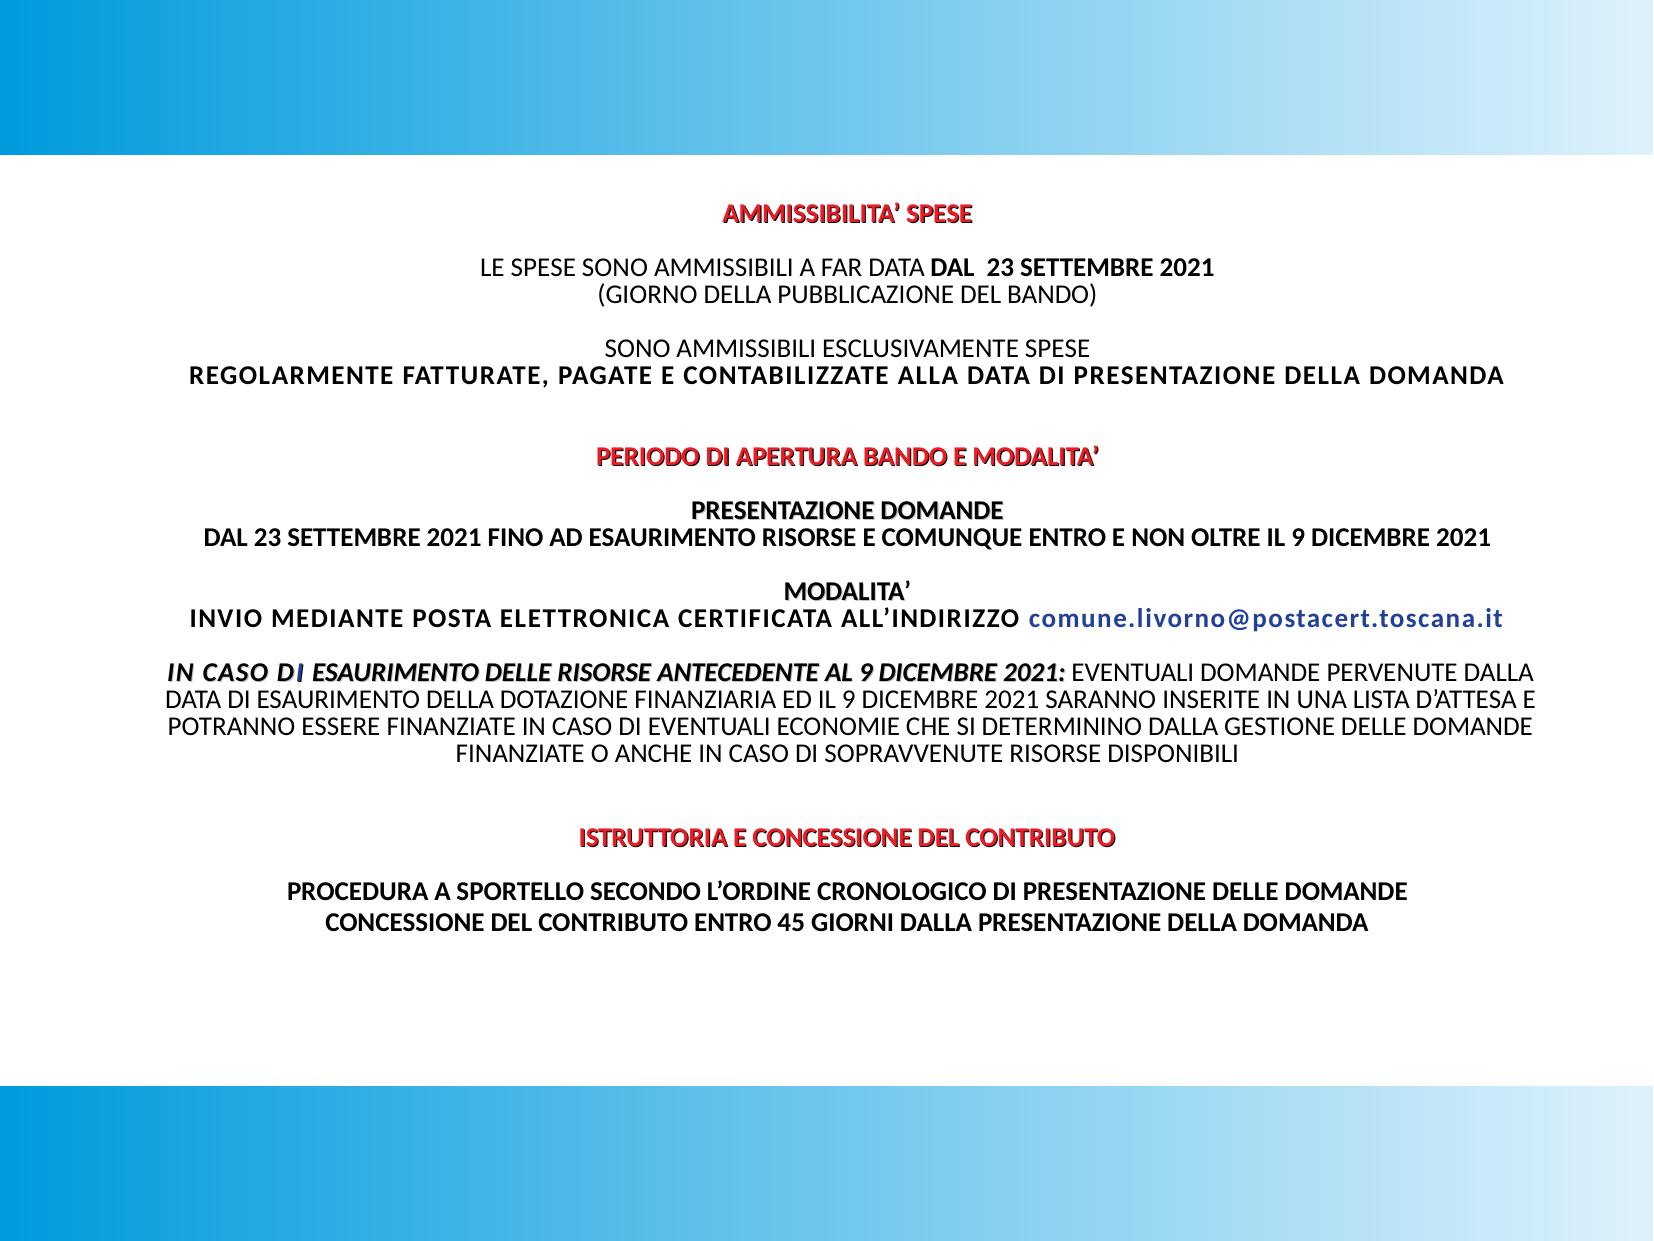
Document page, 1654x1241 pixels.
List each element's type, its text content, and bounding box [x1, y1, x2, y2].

list AMMISSIBILITA’ SPESE LE SPESE SONO AMMISSIBILI A FAR DATA DAL 23 SETTEMBRE 2021 (GIORNO DELLA PUBBLICAZIONE DEL BANDO) SONO AMMISSIBILI ESCLUSIVAMENTE SPESE REGOLARMENTE FATTURATE, PAGATE E CONTABILIZZATE ALLA DATA DI PRESENTAZIONE DELLA DOMANDA PERIODO DI APERTURA BANDO E MODALITA’ PRESENTAZIONE DOMANDE DAL 23 SETTEMBRE 2021 FINO AD ESAURIMENTO RISORSE E COMUNQUE ENTRO E NON OLTRE IL 9 DICEMBRE 2021 MODALITA’ INVIO MEDIANTE POSTA ELETTRONICA CERTIFICATA ALL’INDIRIZZO comune.livorno@postacert.toscana.it IN CASO DI ESAURIMENTO DELLE RISORSE ANTECEDENTE AL 9 DICEMBRE 2021: EVENTUALI DOMANDE PERVENUTE DALLA DATA DI ESAURIMENTO DELLA DOTAZIONE FINANZIARIA ED IL 9 DICEMBRE 2021 SARANNO INSERITE IN UNA LISTA D’ATTESA E POTRANNO ESSERE FINANZIATE IN CASO DI EVENTUALI ECONOMIE CHE SI DETERMININO DALLA GESTIONE DELLE DOMANDE FINANZIATE O ANCHE IN CASO DI SOPRAVVENUTE RISORSE DISPONIBILI ISTRUTTORIA E CONCESSIONE DEL CONTRIBUTO PROCEDURA A SPORTELLO SECONDO L’ORDINE CRONOLOGICO DI PRESENTAZIONE DELLE DOMANDE CONCESSIONE DEL CONTRIBUTO ENTRO 45 GIORNI DALLA PRESENTAZIONE DELLA DOMANDA [70, 202, 1559, 1134]
